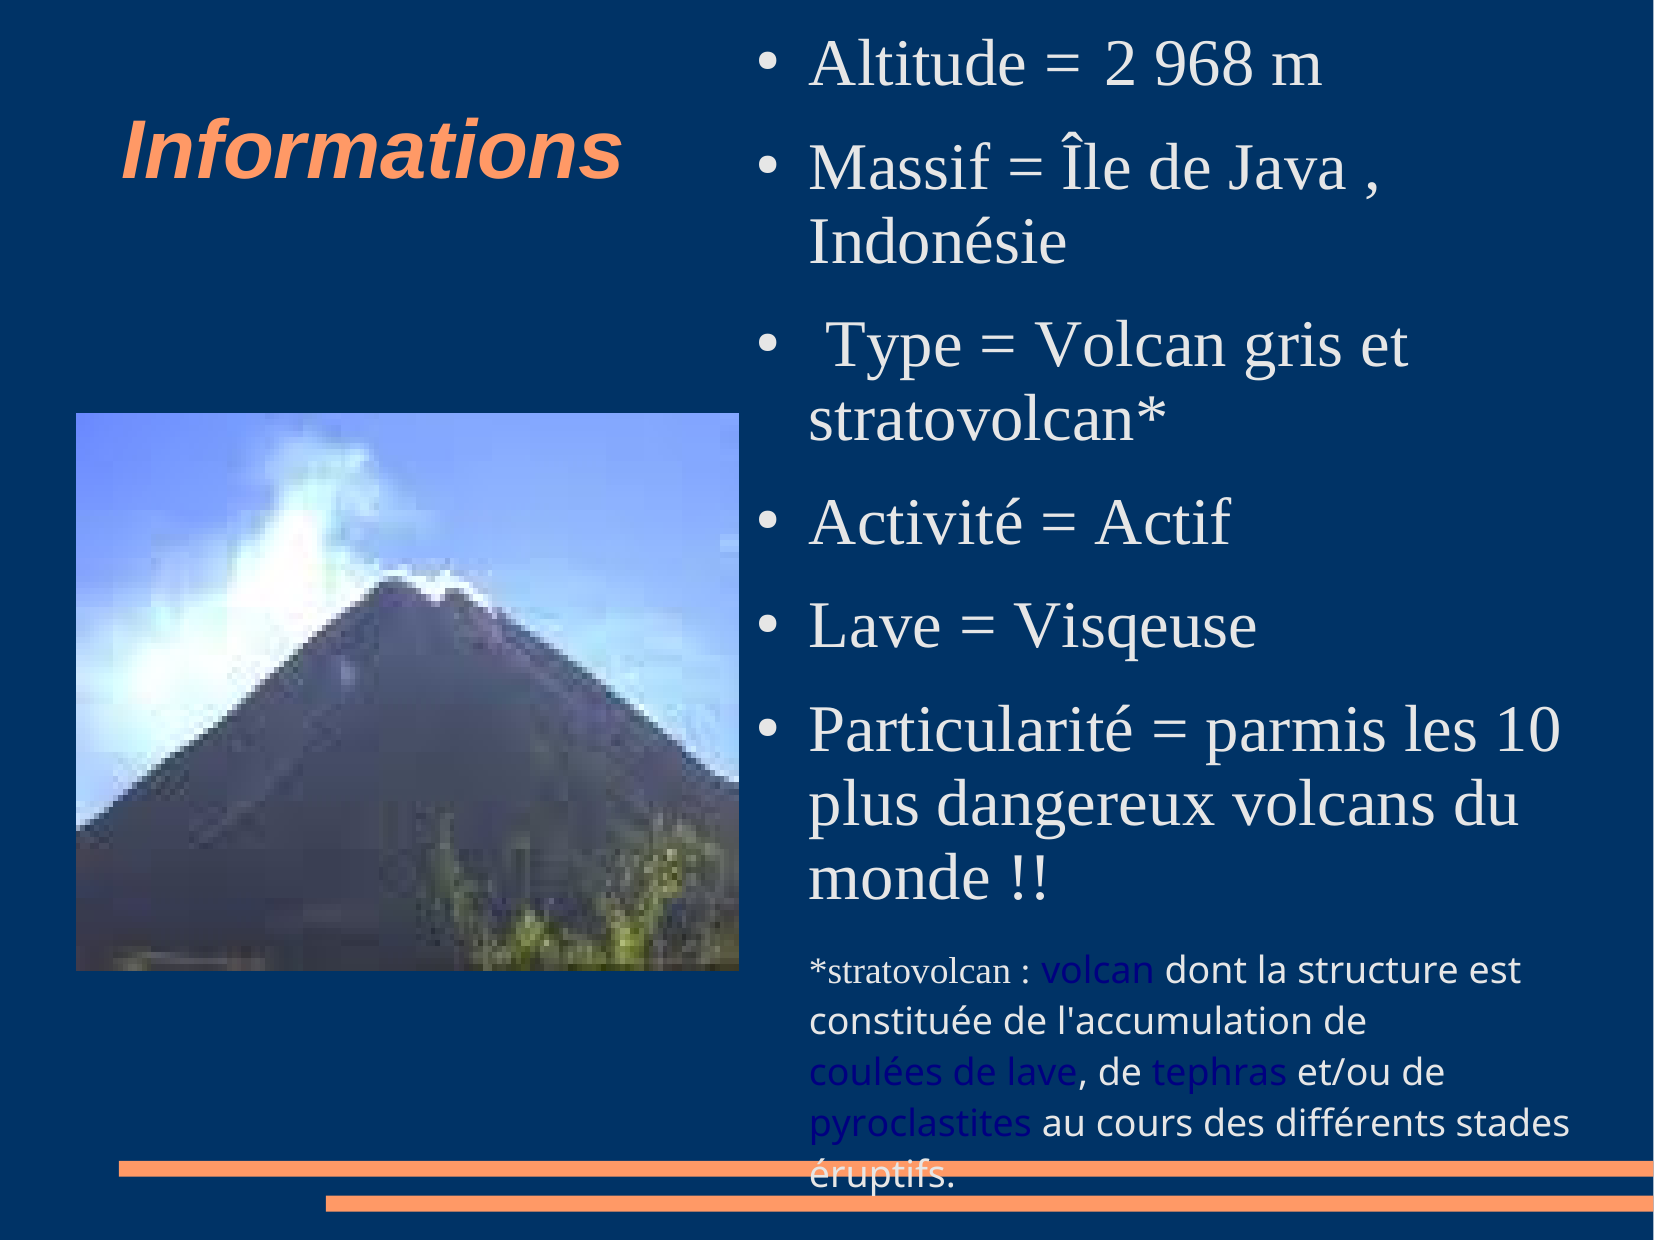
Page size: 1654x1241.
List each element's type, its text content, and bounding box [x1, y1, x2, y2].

picture [71, 295, 798, 1114]
title Informations [121, 46, 738, 254]
list Altitude = 2 968 m Massif = Île de Java , Indonésie Type = Volcan gris et stratovolcan* Activité = Actif Lave = Visqeuse Particularité = parmis les 10 plus dangereux volcans du monde !! *stratovolcan : volcan dont la structure est constituée de l'accumulation de coulées de lave, de tephras et/ou de pyroclastites au cours des différents stades éruptifs. [738, 25, 1625, 1241]
